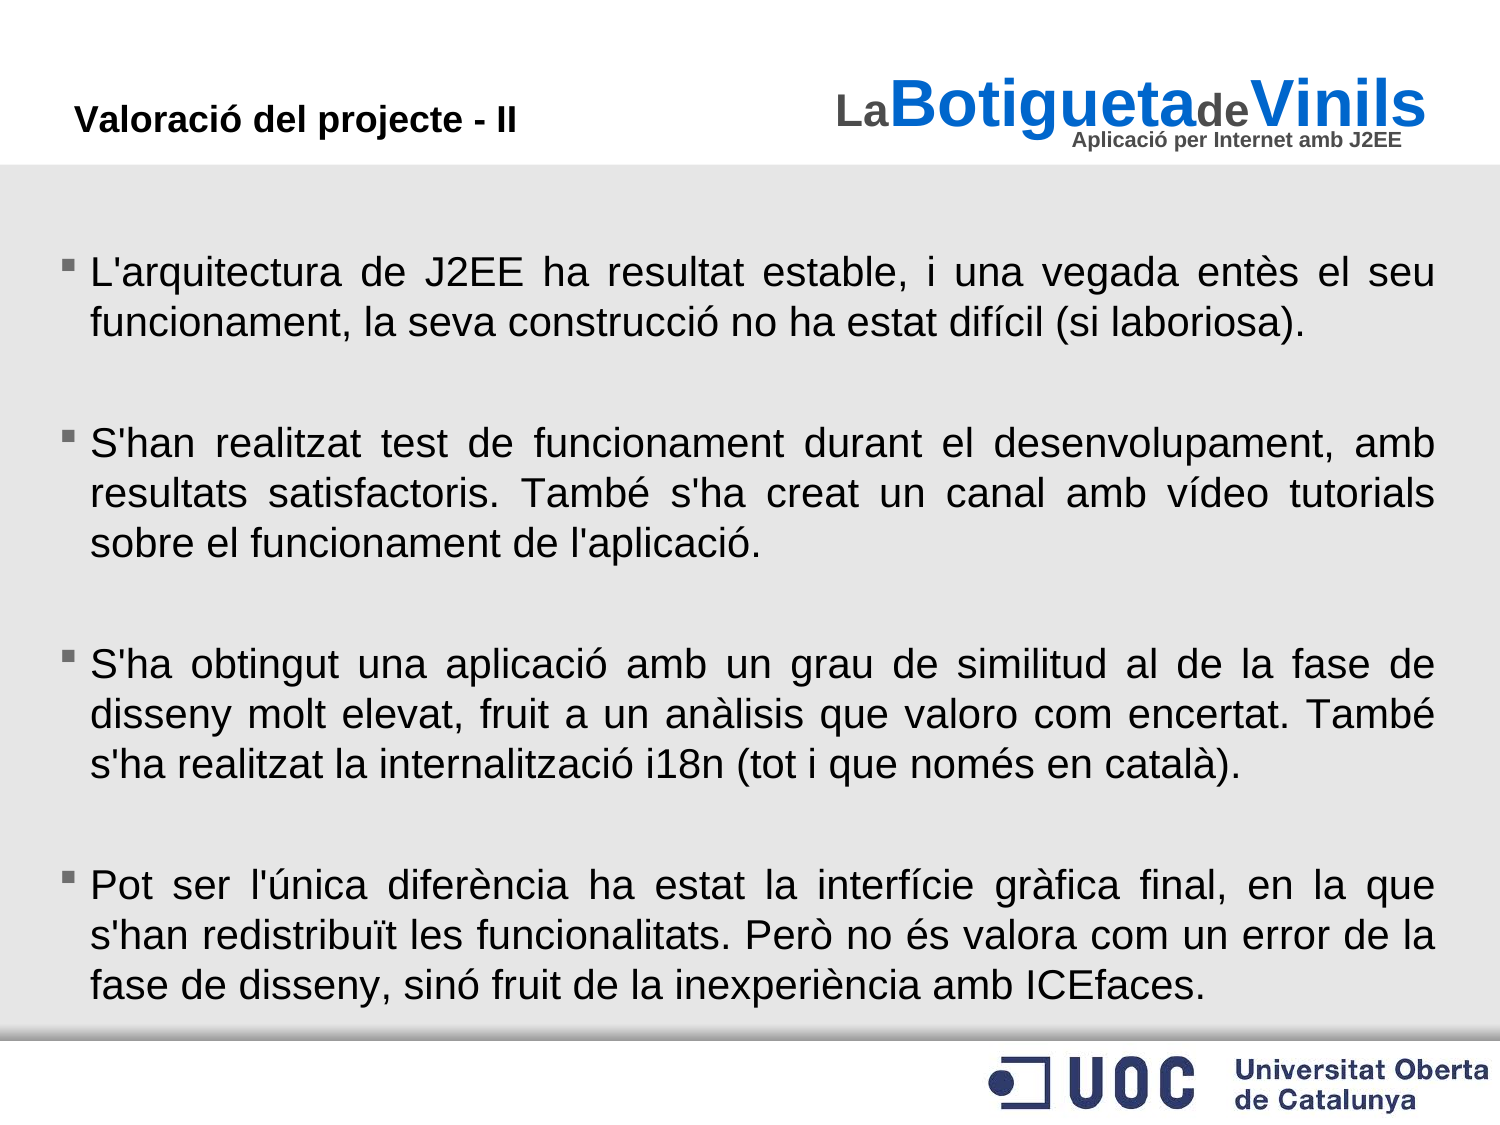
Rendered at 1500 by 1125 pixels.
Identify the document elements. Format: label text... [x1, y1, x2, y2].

text_box Valoració del projecte - II [59, 87, 768, 148]
list L'arquitectura de J2EE ha resultat estable, i una vegada entès el seu funcionament, la seva construcció no ha estat difícil (si laboriosa). S'han realitzat test de funcionament durant el desenvolupament, amb resultats satisfactoris. També s'ha creat un canal amb vídeo tutorials sobre el funcionament de l'aplicació. S'ha obtingut una aplicació amb un grau de similitud al de la fase de disseny molt elevat, fruit a un anàlisis que valoro com encertat. També s'ha realitzat la internalització i18n (tot i que només en català). Pot ser l'única diferència ha estat la interfície gràfica final, en la que s'han redistribuït les funcionalitats. Però no és valora com un error de la fase de disseny, sinó fruit de la inexperiència amb ICEfaces. [59, 177, 1437, 1077]
picture [0, 1041, 1500, 1125]
title LaBotiguetadeVinils [820, 6, 1500, 148]
text_box Aplicació per Internet amb J2EE [1033, 118, 1418, 160]
